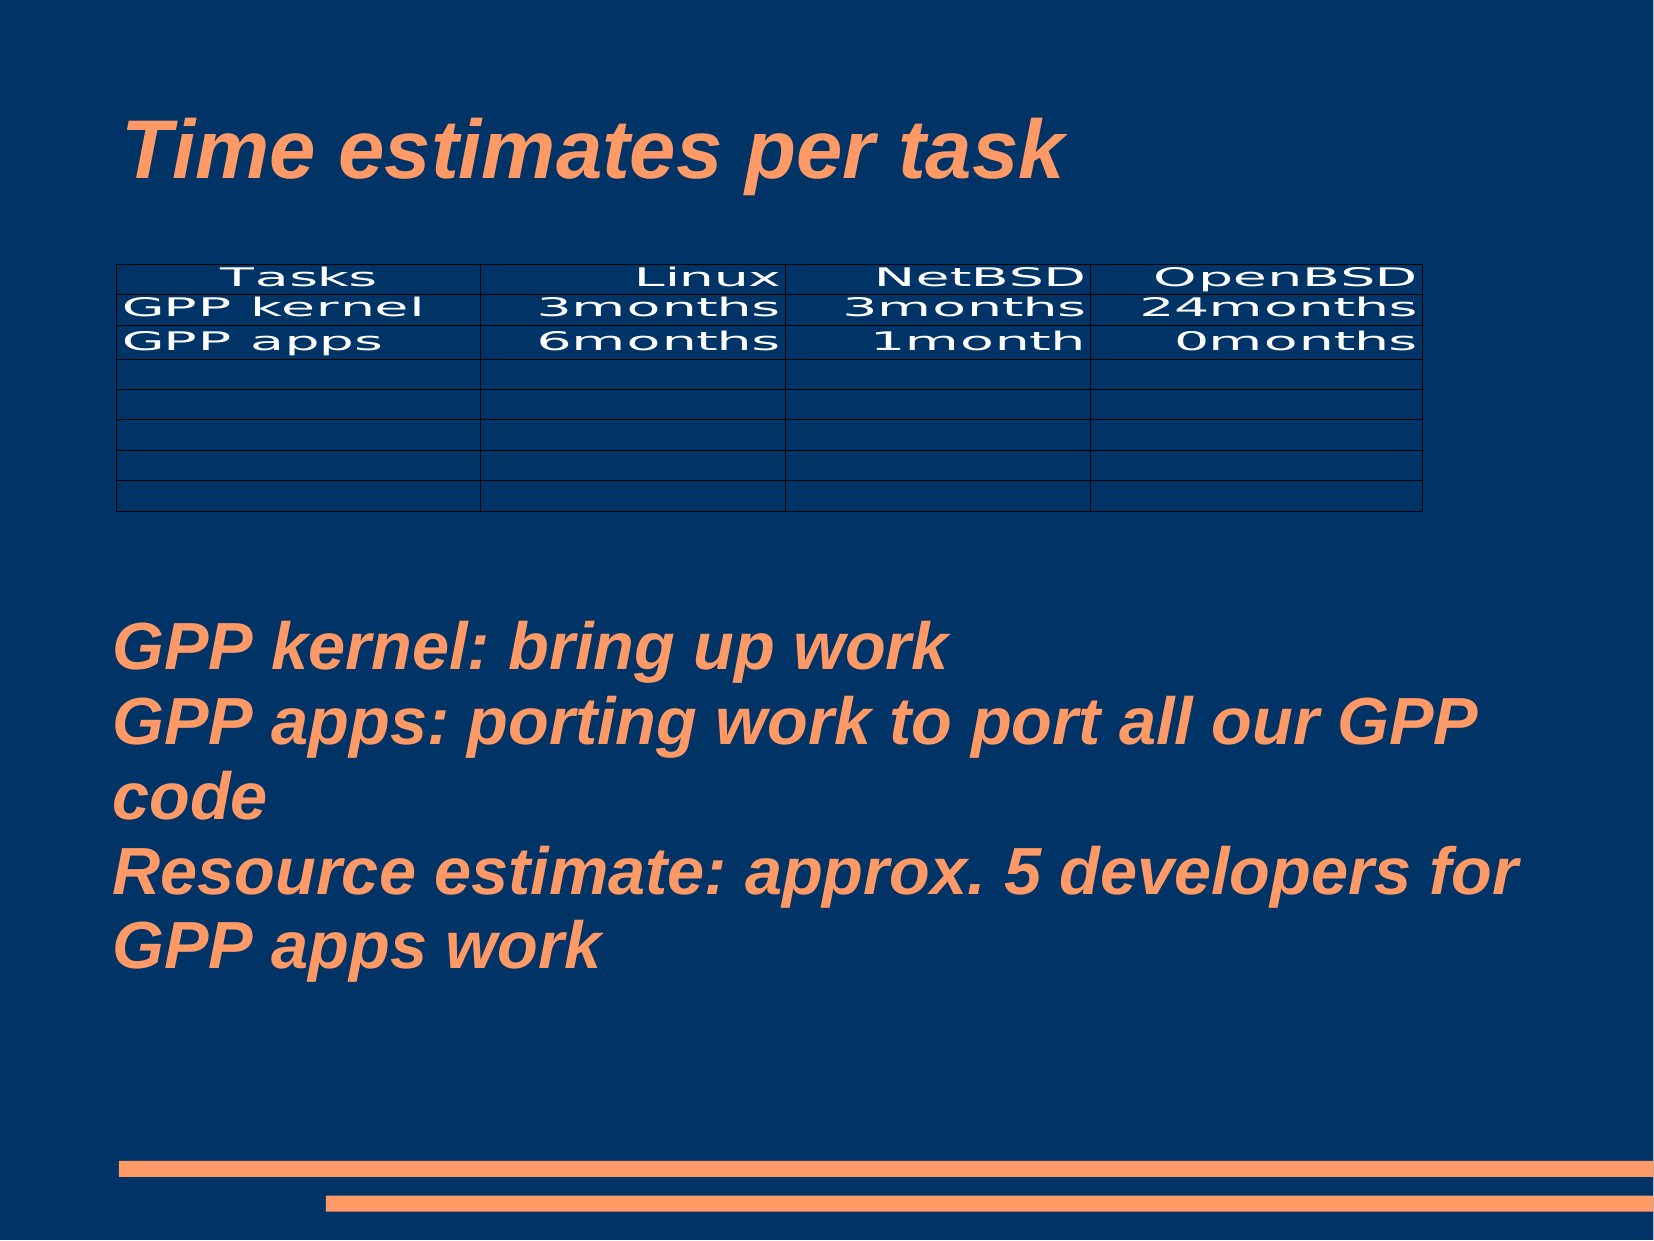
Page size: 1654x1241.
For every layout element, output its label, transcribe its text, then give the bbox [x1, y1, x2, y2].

title GPP kernel: bring up work GPP apps: porting work to port all our GPP code Resource estimate: approx. 5 developers for GPP apps work [112, 542, 1525, 1051]
chart [112, 262, 1427, 513]
title Time estimates per task [121, 46, 1534, 254]
